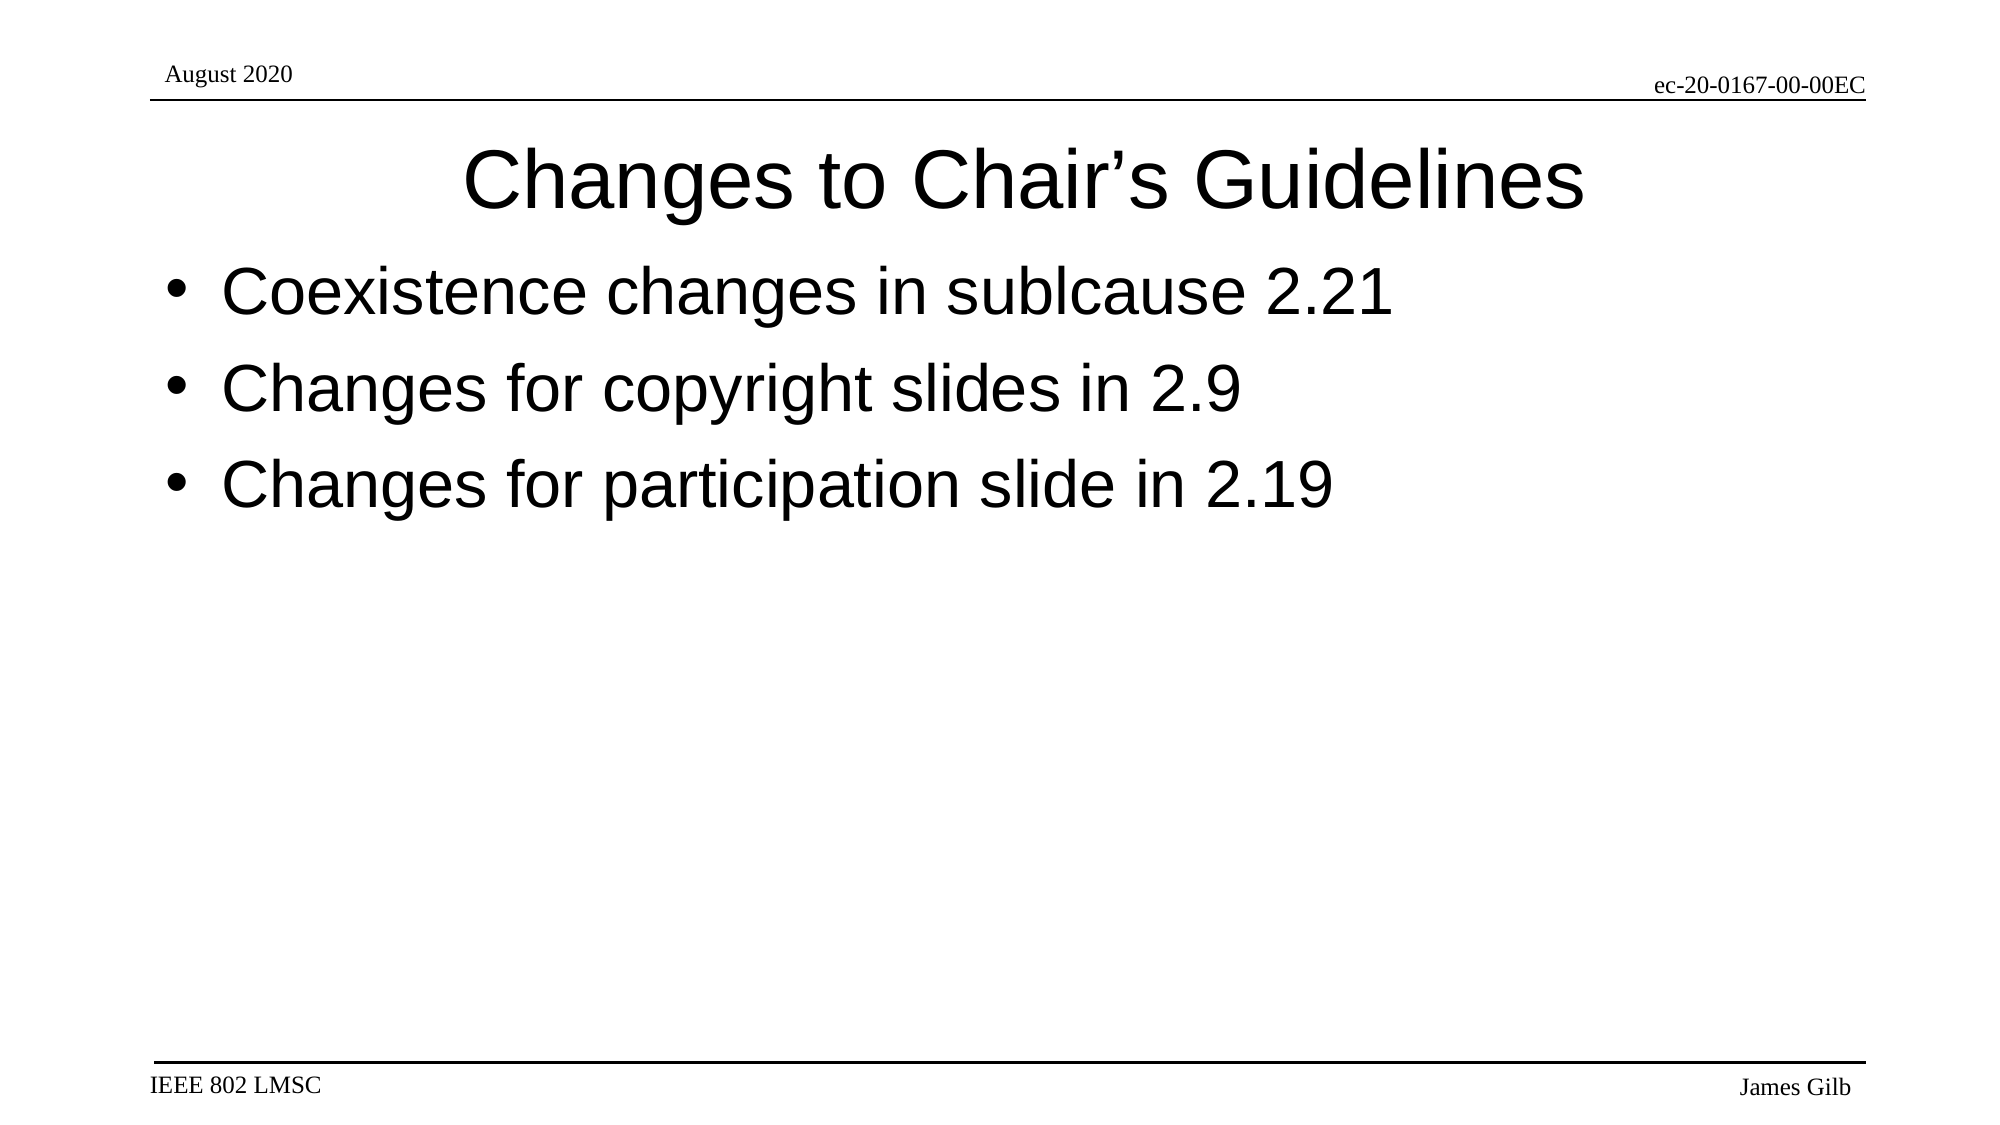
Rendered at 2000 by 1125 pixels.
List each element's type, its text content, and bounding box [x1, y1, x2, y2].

list Coexistence changes in sublcause 2.21 Changes for copyright slides in 2.9 Changes for participation slide in 2.19 [149, 239, 1900, 1051]
title Changes to Chair’s Guidelines [149, 112, 1900, 238]
